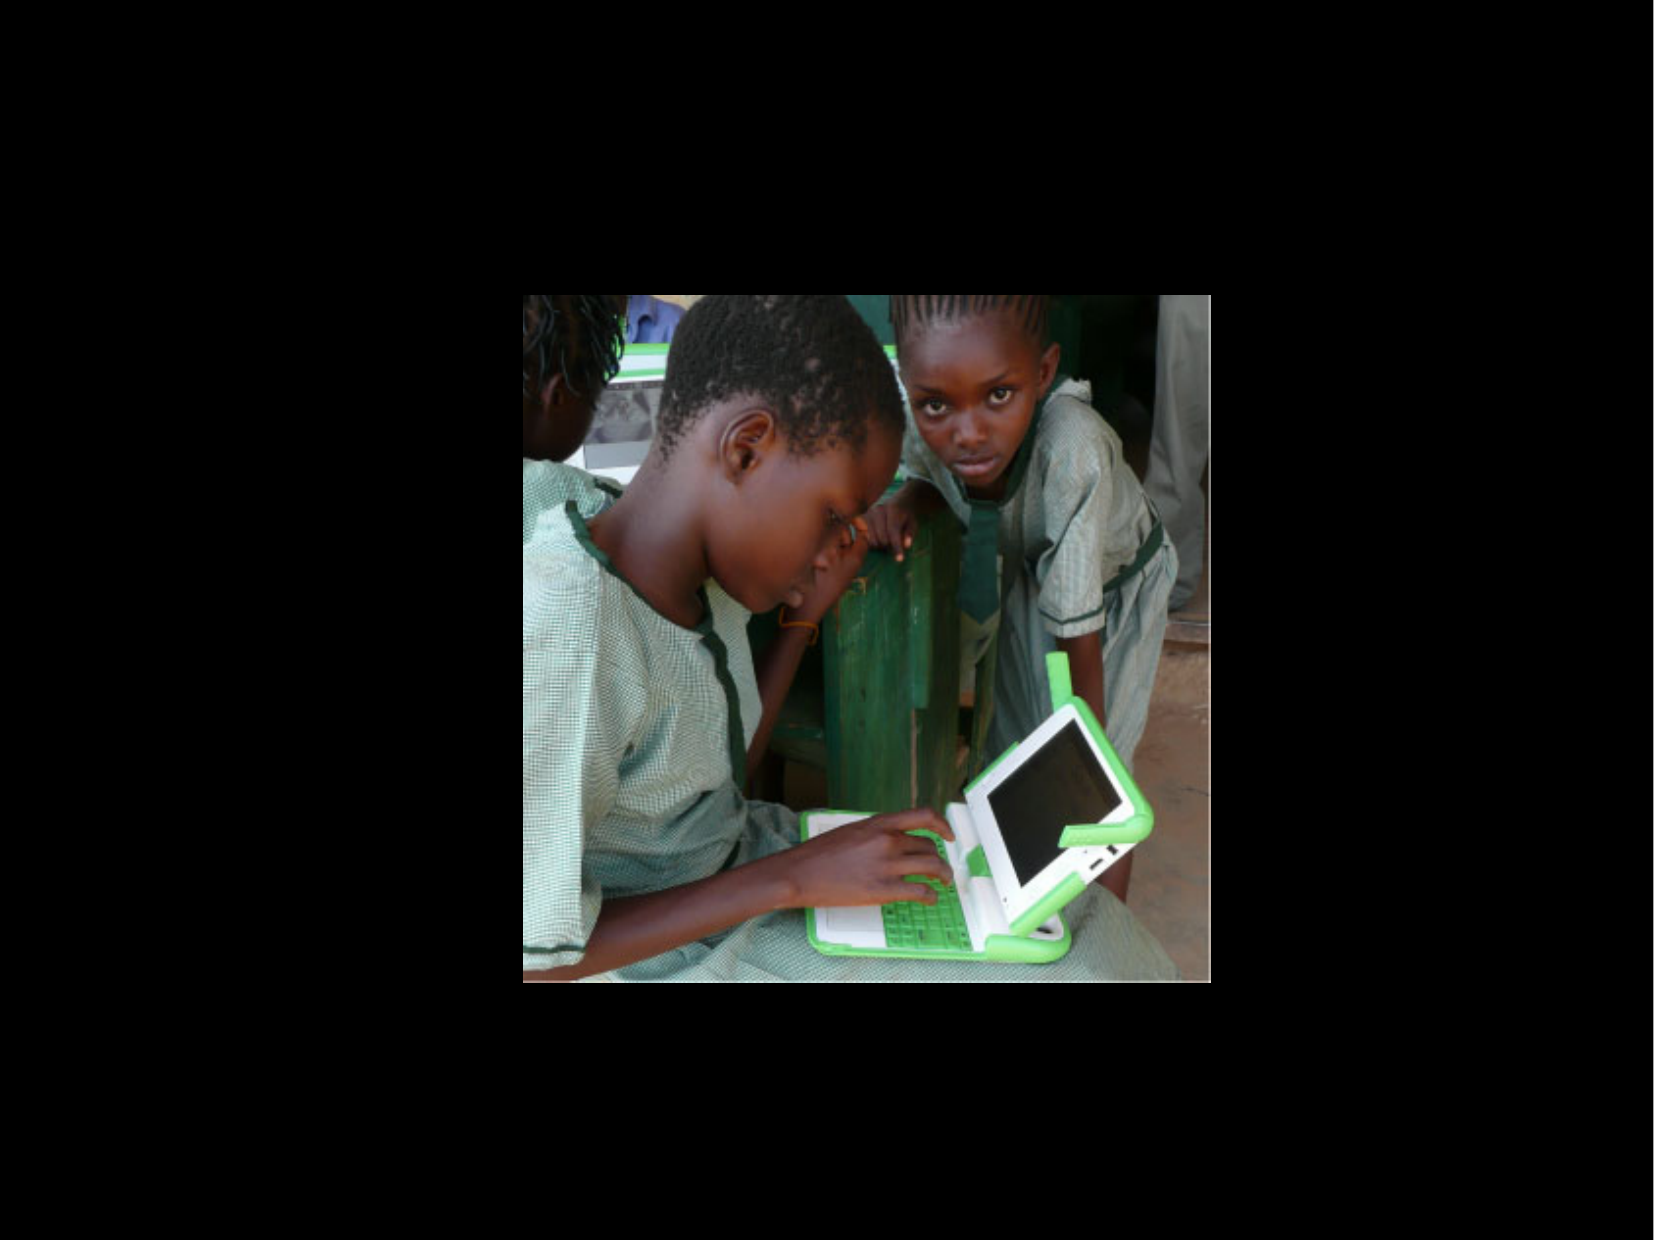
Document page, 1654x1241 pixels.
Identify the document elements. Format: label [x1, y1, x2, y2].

picture [523, 295, 1211, 983]
